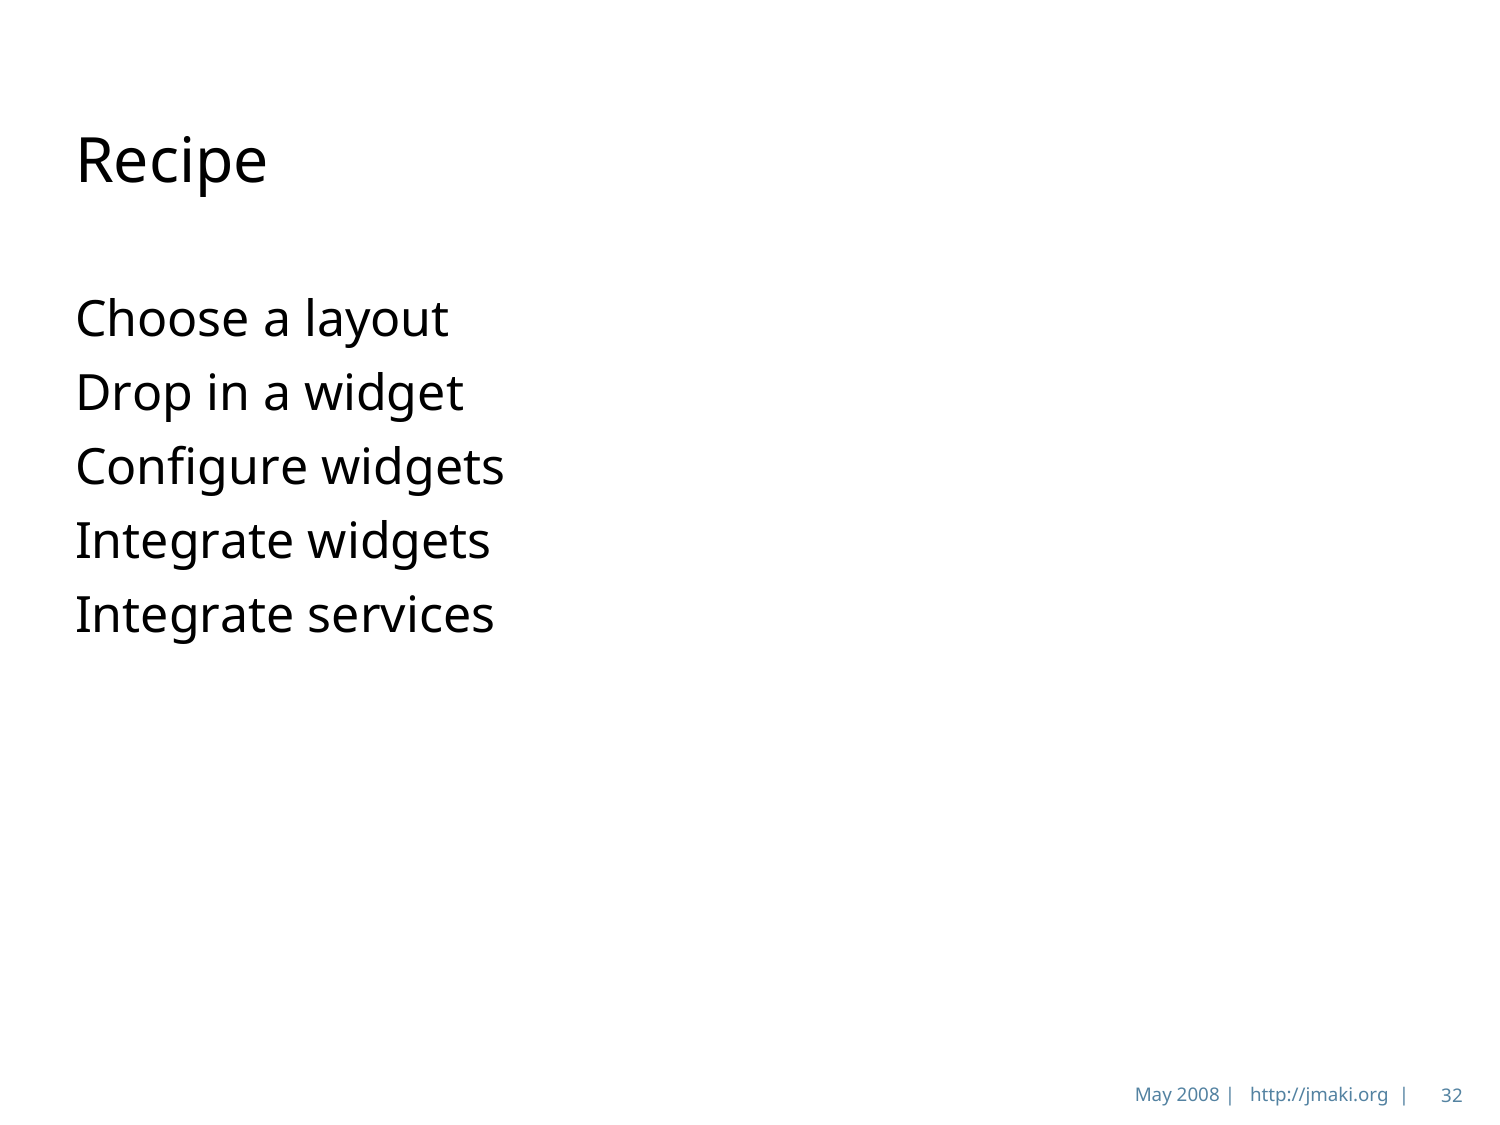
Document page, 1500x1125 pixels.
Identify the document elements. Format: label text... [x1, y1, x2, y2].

title Recipe [75, 124, 1426, 287]
list Choose a layout Drop in a widget Configure widgets Integrate widgets Integrate services [75, 287, 1426, 1005]
